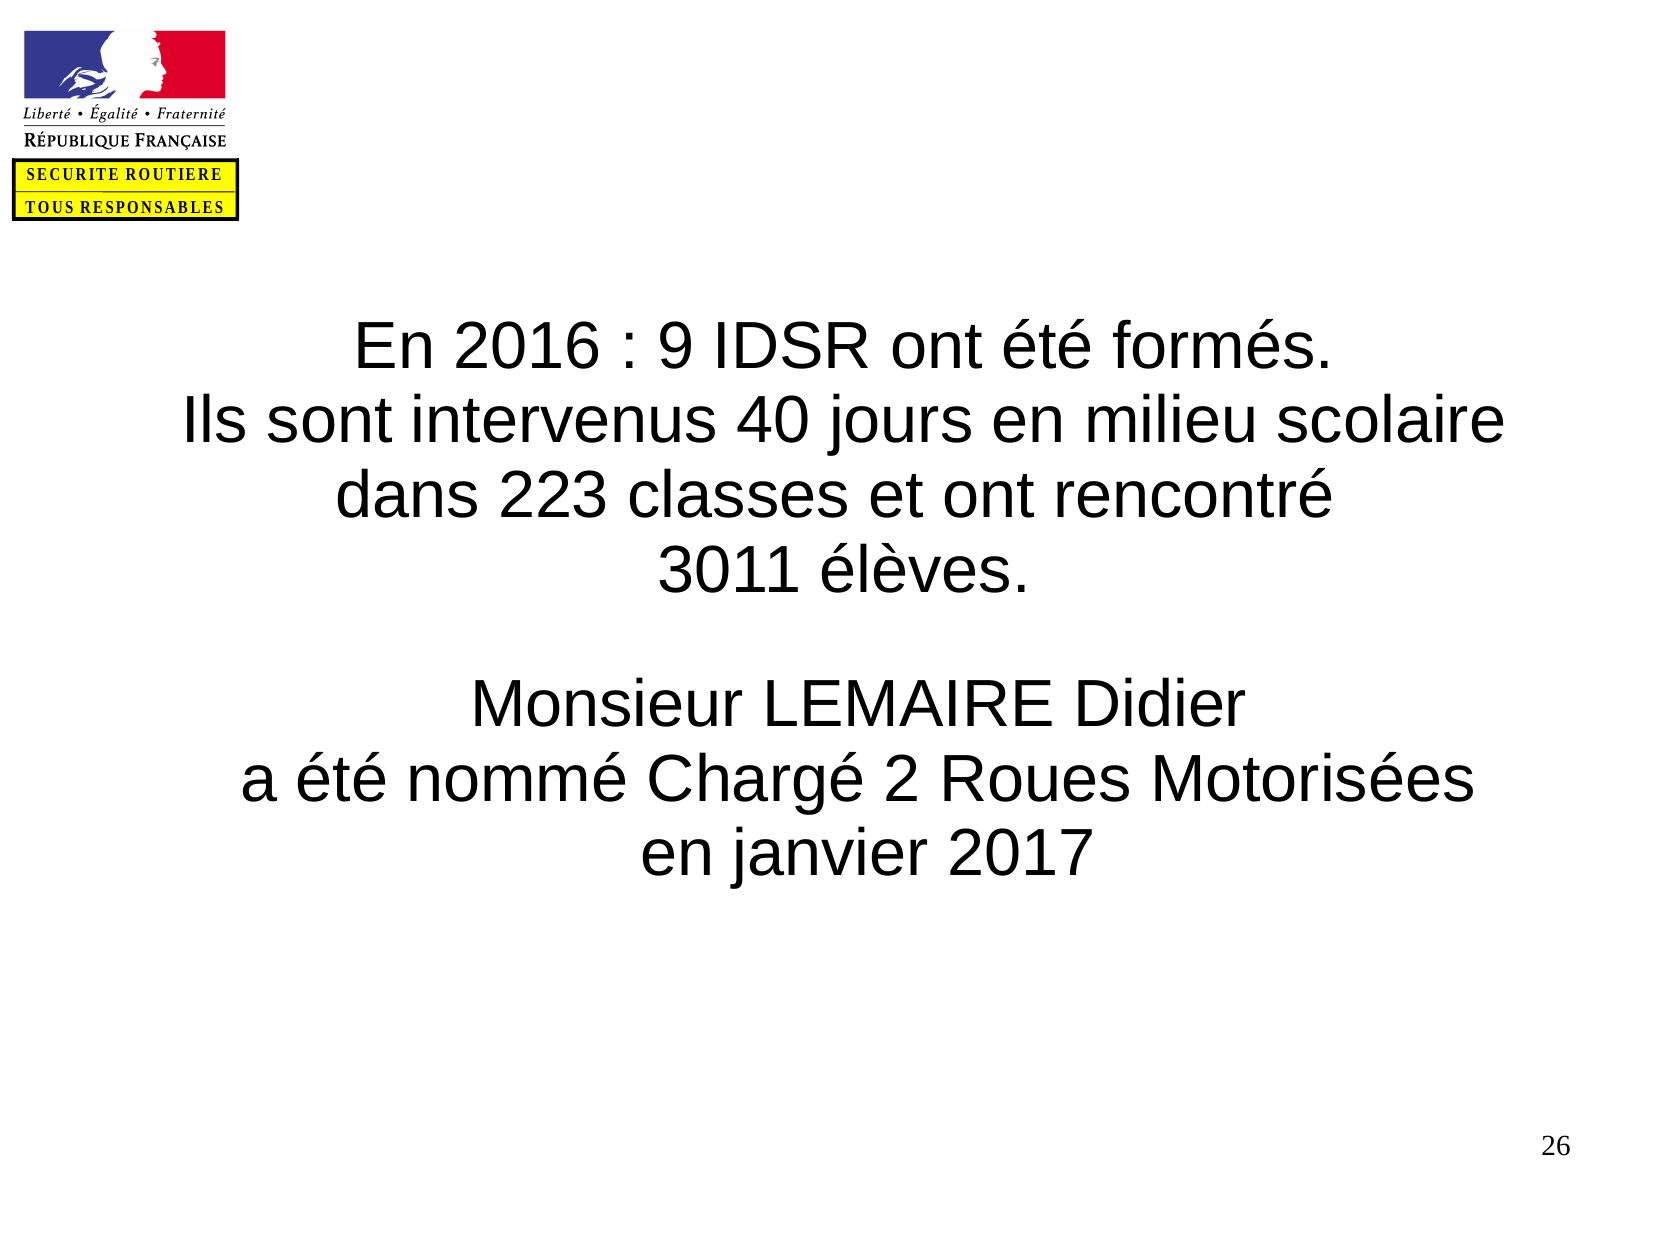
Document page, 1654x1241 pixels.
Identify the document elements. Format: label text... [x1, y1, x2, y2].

picture [11, 26, 240, 225]
text_box En 2016 : 9 IDSR ont été formés. Ils sont intervenus 40 jours en milieu scolaire dans 223 classes et ont rencontré 3011 élèves. [118, 300, 1571, 615]
text_box Monsieur LEMAIRE Didier a été nommé Chargé 2 Roues Motorisées en janvier 2017 [141, 658, 1595, 898]
